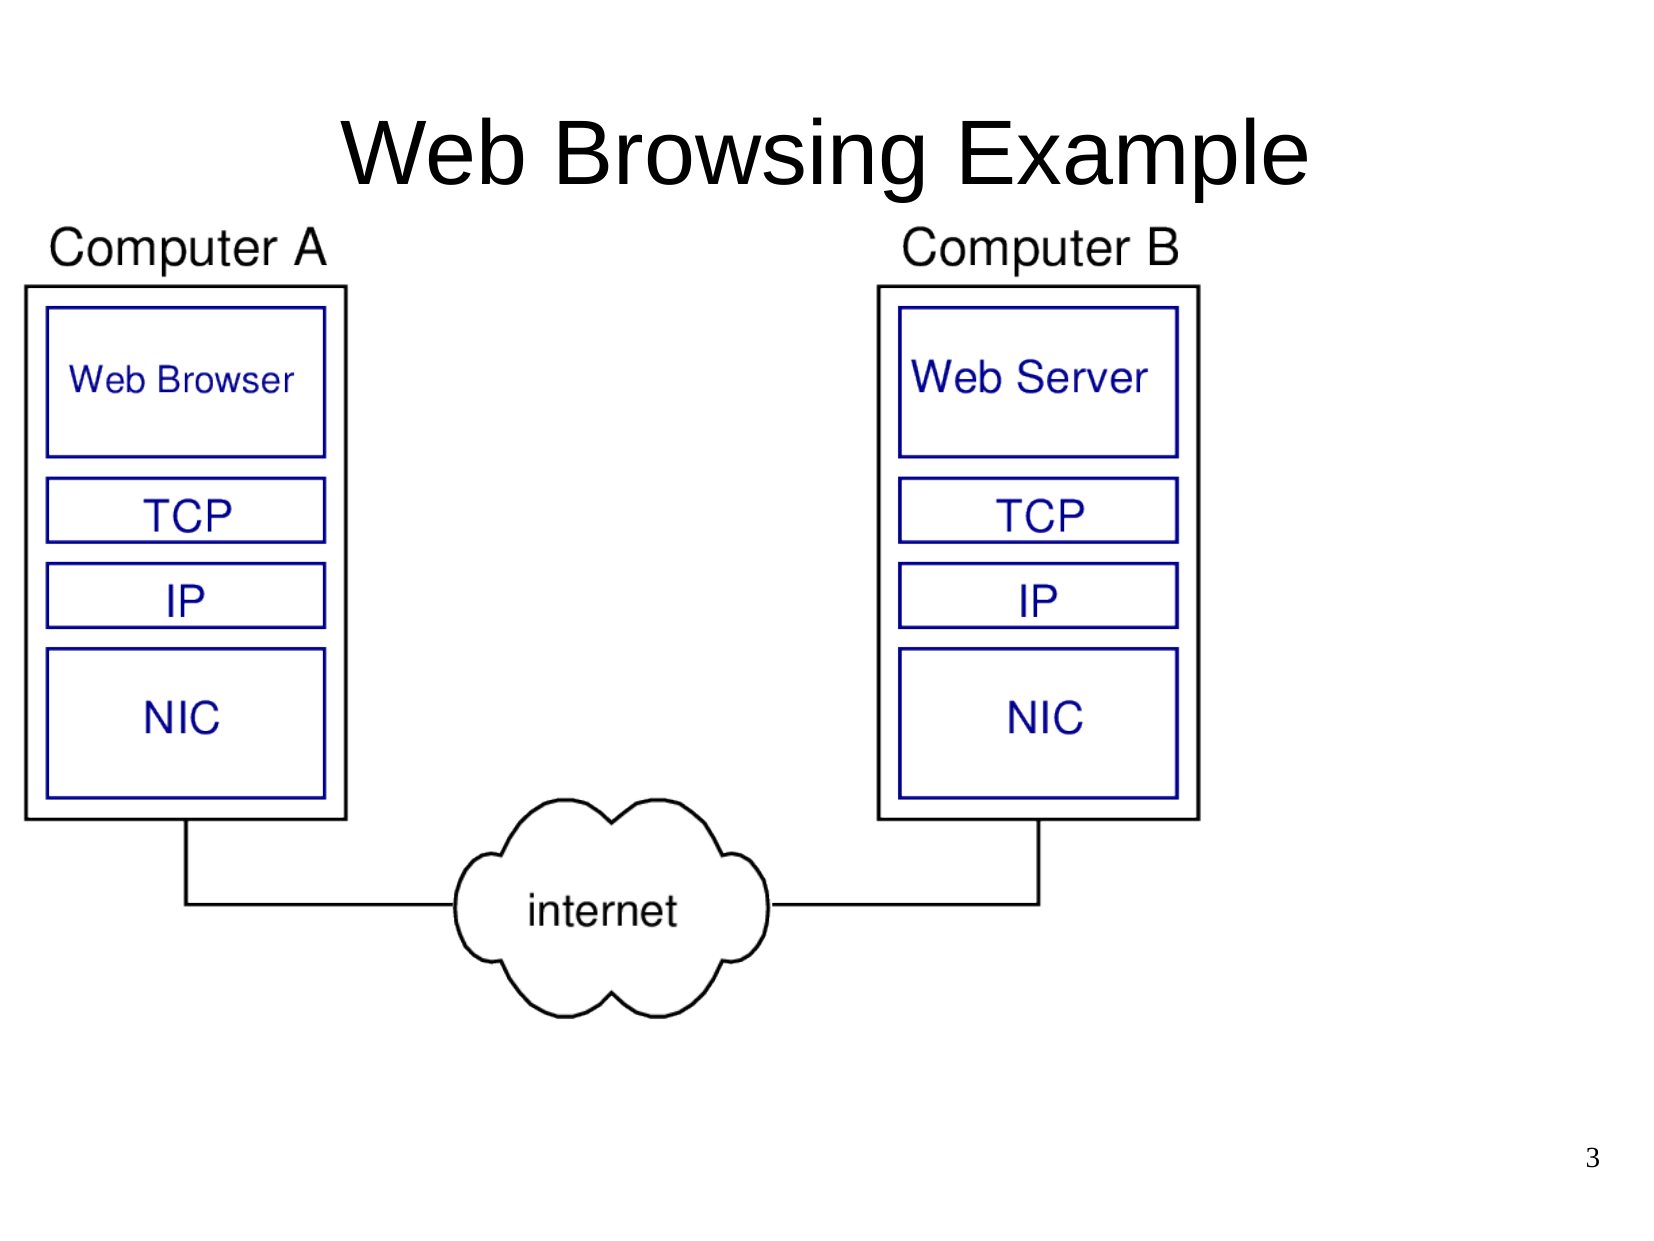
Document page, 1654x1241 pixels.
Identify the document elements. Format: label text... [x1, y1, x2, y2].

picture [21, 218, 1654, 1022]
title Web Browsing Example [82, 49, 1571, 218]
